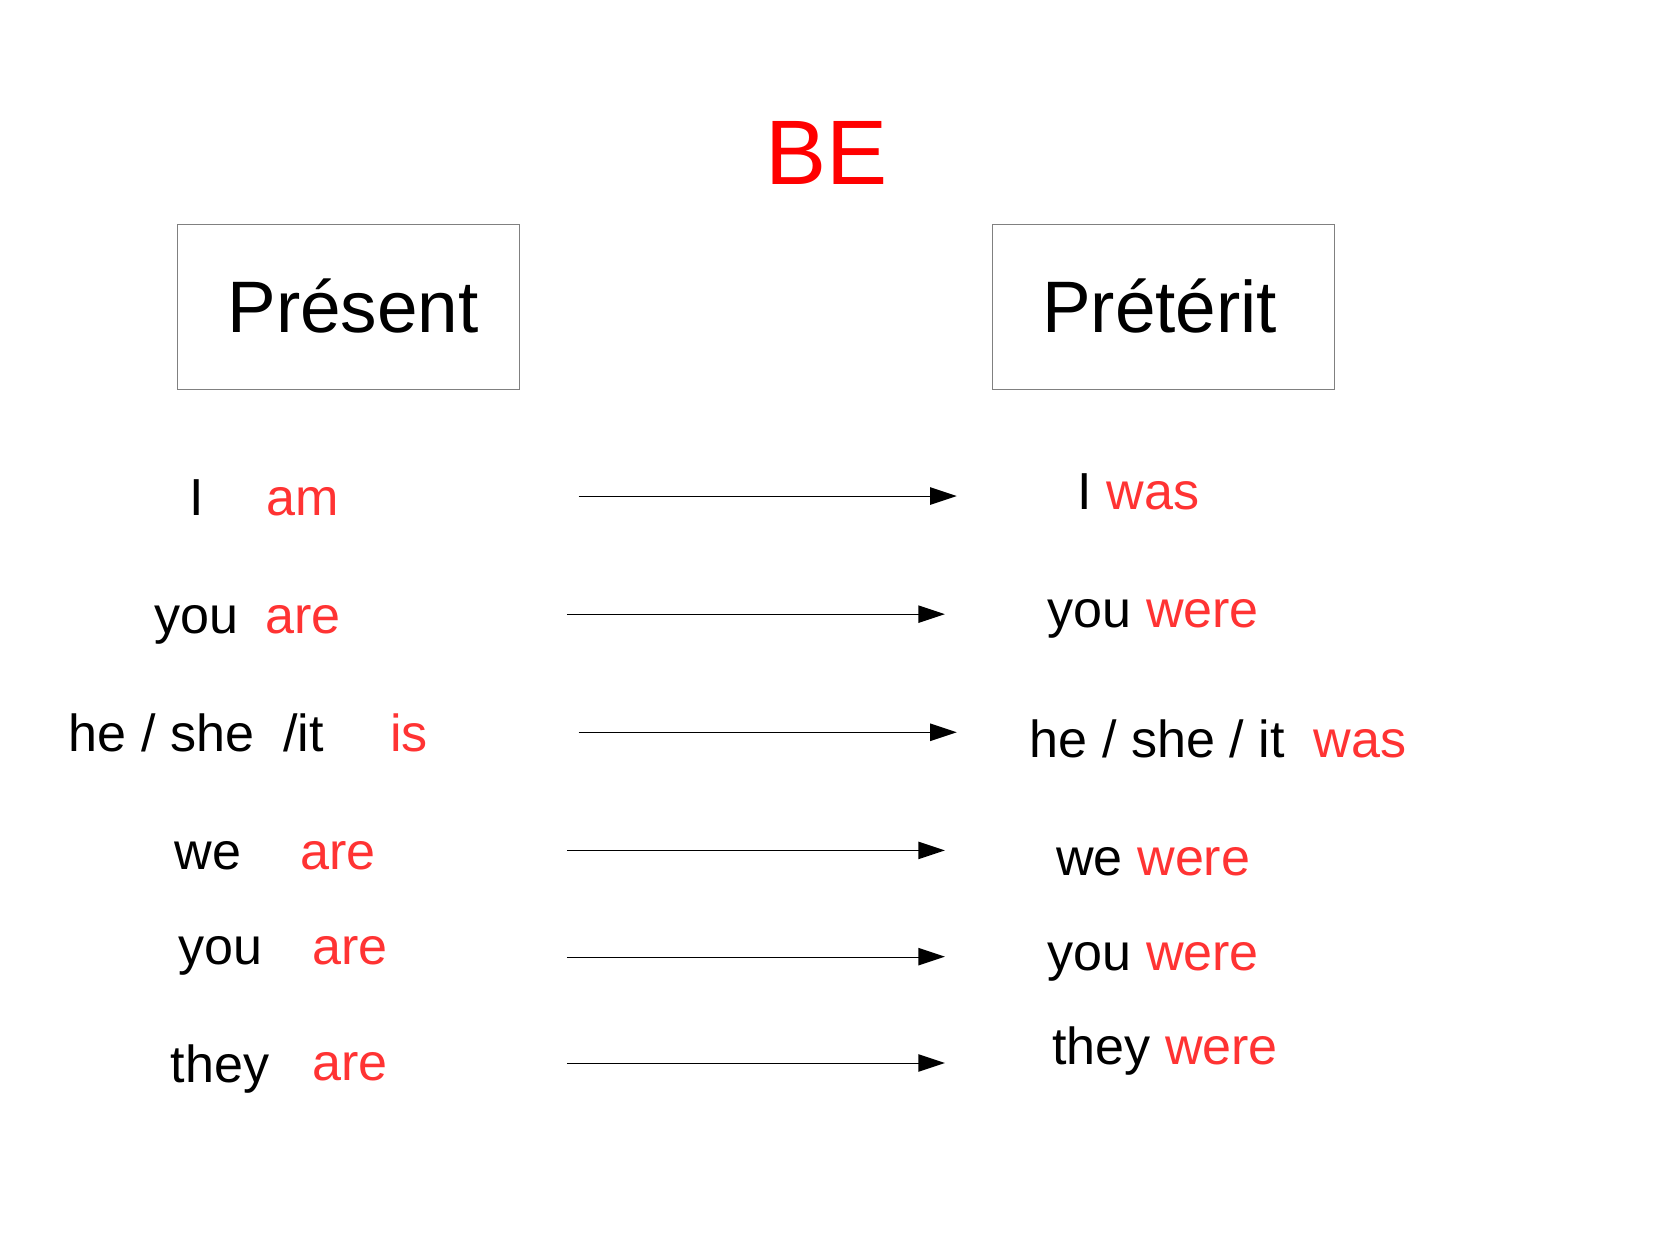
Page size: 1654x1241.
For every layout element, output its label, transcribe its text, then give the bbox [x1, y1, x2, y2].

text_box we [219, 856, 237, 866]
text_box you [153, 555, 225, 662]
text_box are [365, 951, 378, 961]
text_box I [153, 437, 225, 544]
text_box he / she /it [153, 673, 225, 780]
text_box are [353, 844, 367, 853]
text_box are [259, 555, 331, 662]
text_box is [366, 673, 438, 780]
text_box you were [1027, 555, 1264, 650]
text_box am [259, 437, 331, 544]
text_box are [365, 1067, 378, 1077]
text_box we [219, 844, 234, 853]
text_box are [353, 856, 367, 866]
text_box are [365, 1055, 378, 1064]
text_box you [177, 885, 249, 993]
text_box Présent [177, 224, 520, 390]
text_box are [307, 885, 378, 993]
text_box he / she / it was [1003, 685, 1418, 780]
text_box we were [1027, 803, 1264, 897]
text_box are [365, 939, 378, 948]
text_box we [165, 791, 237, 898]
text_box they [177, 1003, 249, 1111]
text_box are [318, 620, 331, 630]
title BE [82, 49, 1571, 257]
text_box I was [1027, 437, 1264, 532]
text_box are [307, 1002, 378, 1109]
text_box are [318, 608, 331, 617]
text_box you were [1027, 897, 1264, 993]
text_box they were [1039, 992, 1276, 1087]
text_box Prétérit [992, 224, 1335, 390]
text_box are [295, 791, 367, 898]
